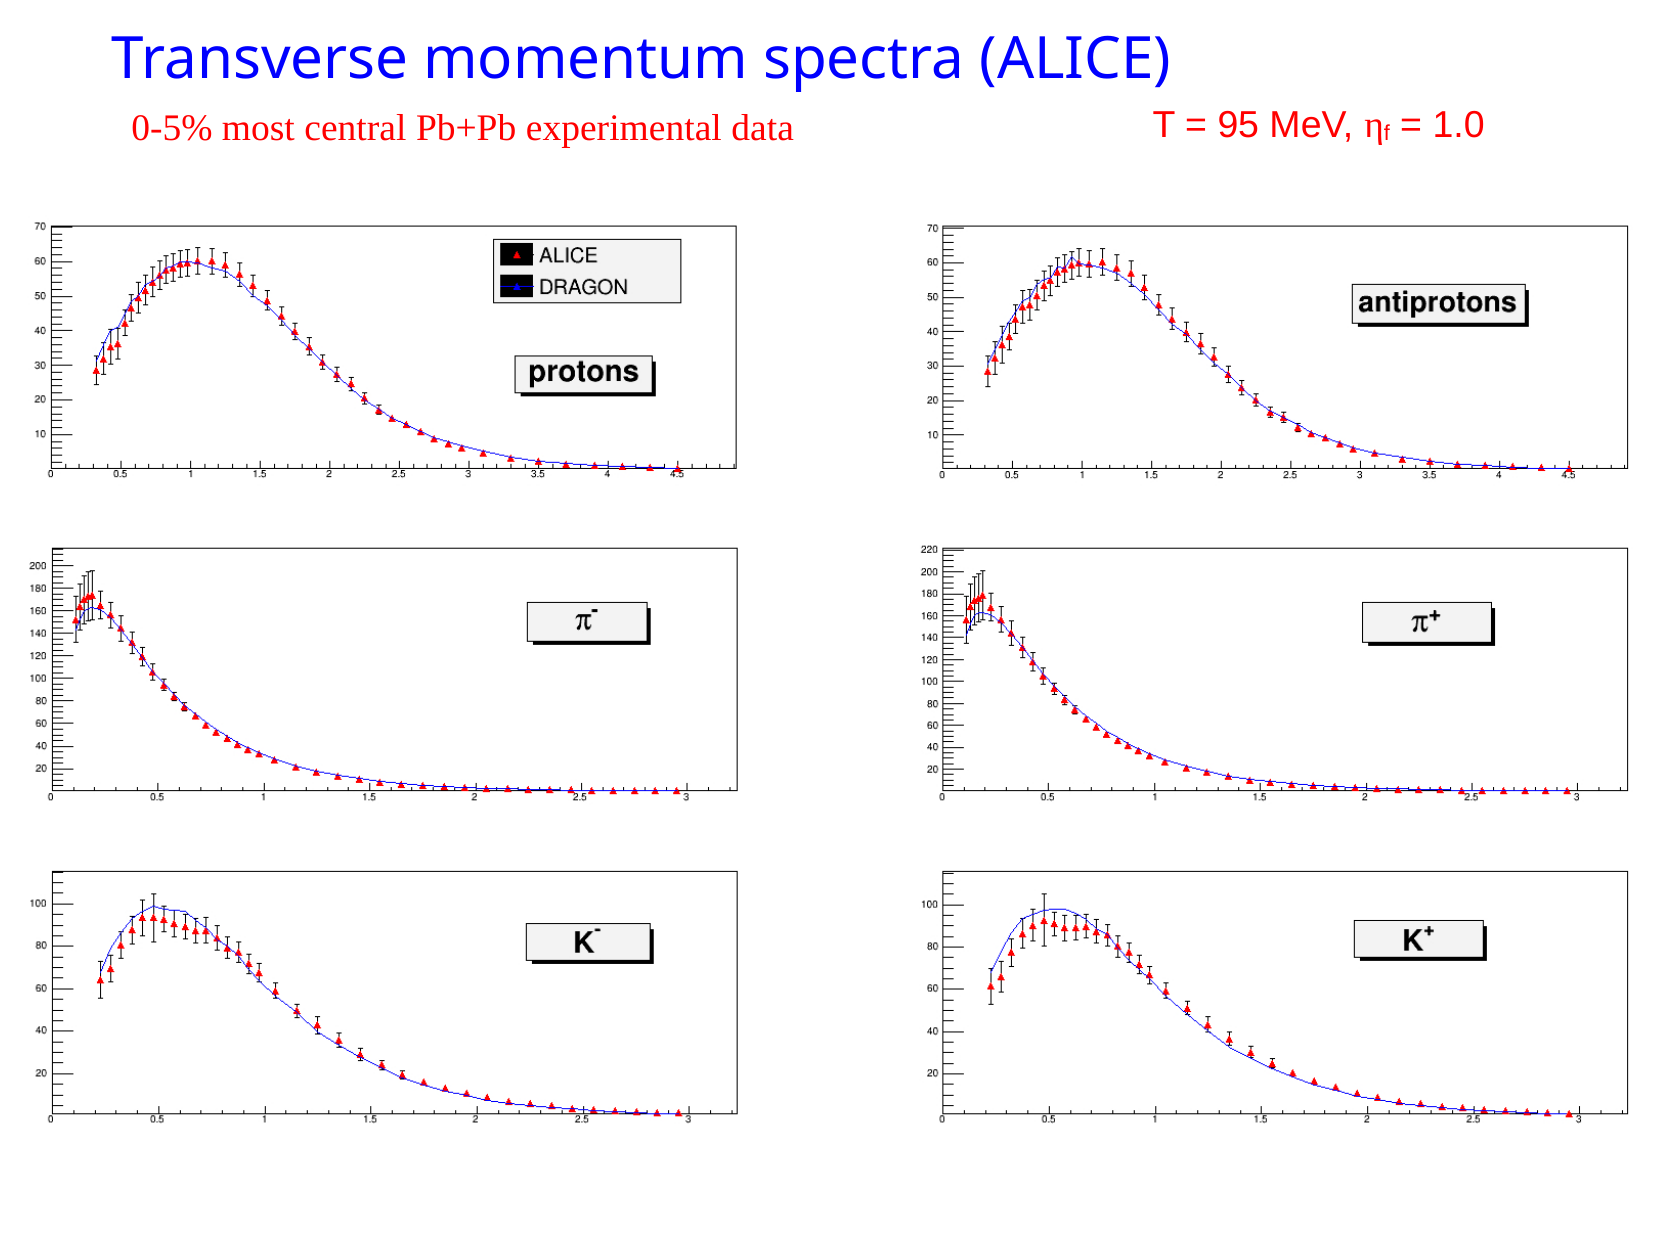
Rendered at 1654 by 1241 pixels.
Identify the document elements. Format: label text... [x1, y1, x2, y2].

text_box Transverse momentum spectra (ALICE) [97, 8, 1198, 106]
text_box 0-5% most central Pb+Pb experimental data [116, 99, 811, 156]
picture [11, 199, 1654, 1146]
text_box T = 95 MeV, ηf = 1.0 [1137, 95, 1501, 166]
